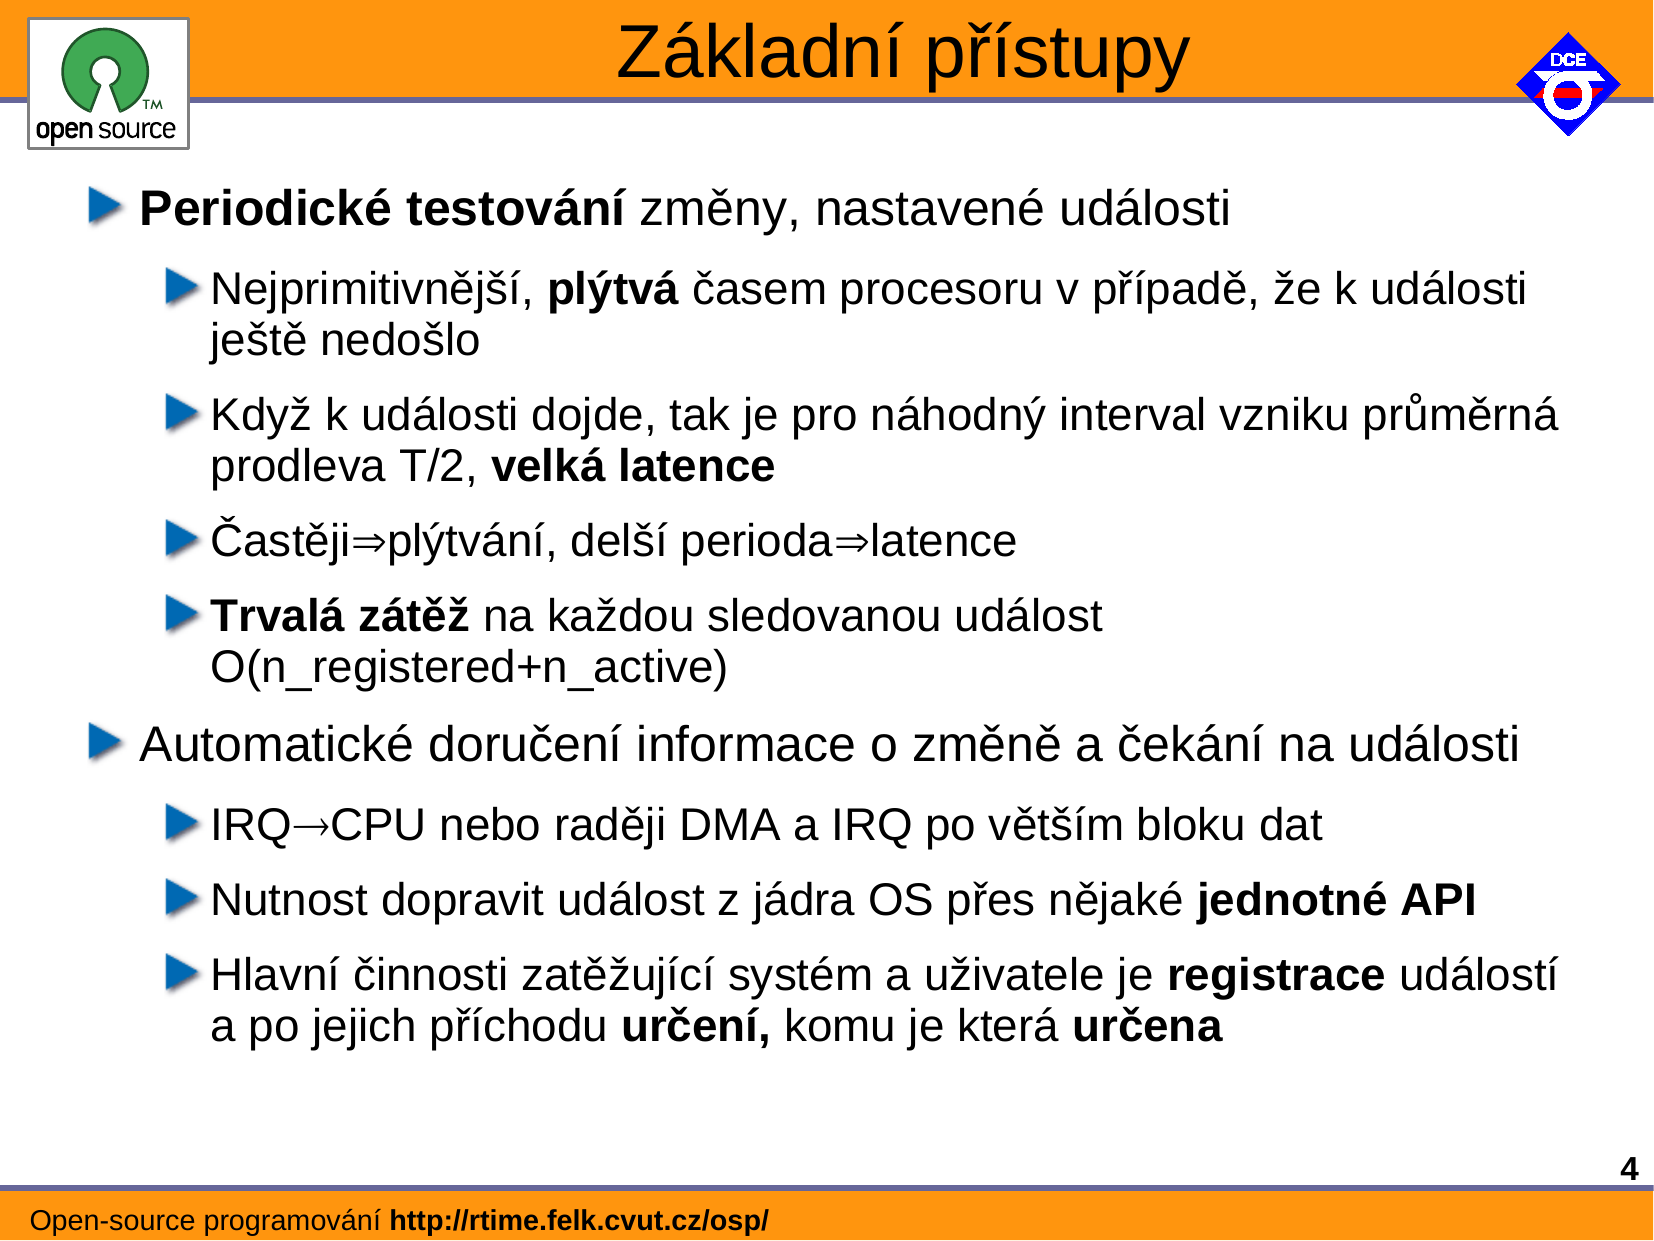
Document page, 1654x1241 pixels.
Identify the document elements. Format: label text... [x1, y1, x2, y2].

title Základní přístupy [178, 4, 1631, 98]
list Periodické testování změny, nastavené události Nejprimitivnější, plýtvá časem procesoru v případě, že k události ještě nedošlo Když k události dojde, tak je pro náhodný interval vzniku průměrná prodleva T/2, velká latence Častěji⇒plýtvání, delší perioda⇒latence Trvalá zátěž na každou sledovanou událost O(n_registered+n_active) Automatické doručení informace o změně a čekání na události IRQCPU nebo raději DMA a IRQ po větším bloku dat Nutnost dopravit událost z jádra OS přes nějaké jednotné API Hlavní činnosti zatěžující systém a uživatele je registrace událostí a po jejich příchodu určení, komu je která určena [68, 179, 1592, 1143]
